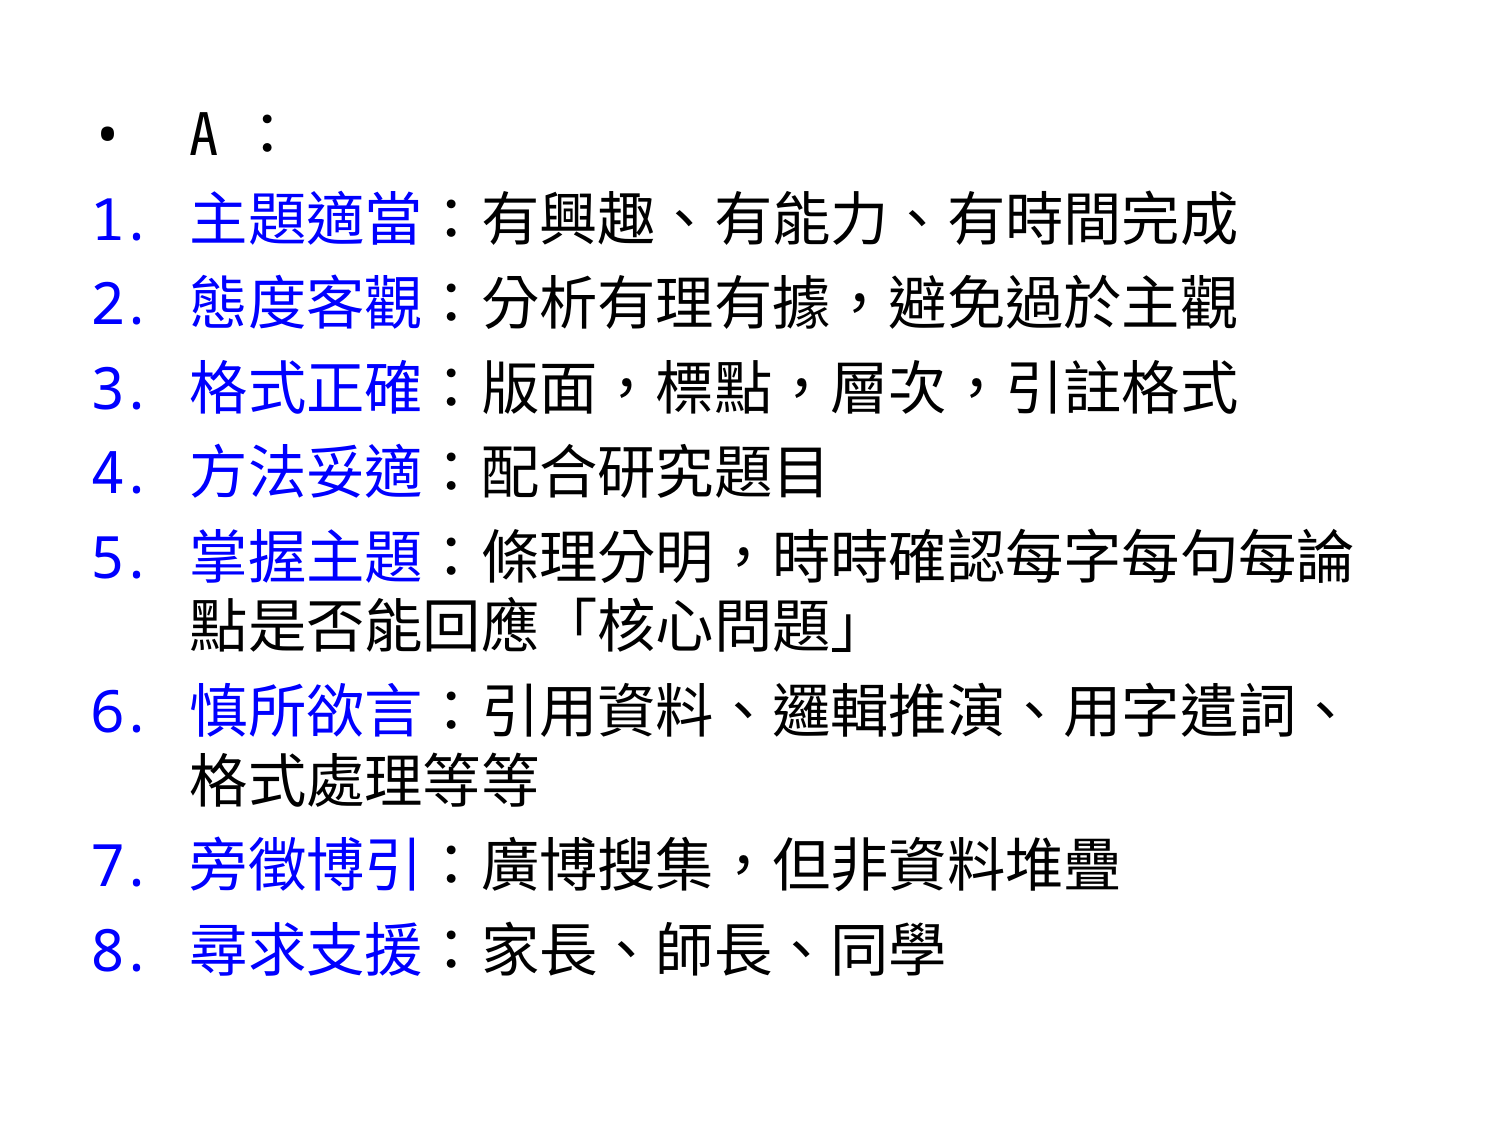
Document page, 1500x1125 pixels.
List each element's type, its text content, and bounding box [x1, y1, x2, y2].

list A： 主題適當：有興趣、有能力、有時間完成 態度客觀：分析有理有據，避免過於主觀 格式正確：版面，標點，層次，引註格式 方法妥適：配合研究題目 掌握主題：條理分明，時時確認每字每句每論點是否能回應「核心問題」 慎所欲言：引用資料、邏輯推演、用字遣詞、格式處理等等 旁徵博引：廣博搜集，但非資料堆疊 尋求支援：家長、師長、同學 [75, 90, 1426, 1059]
